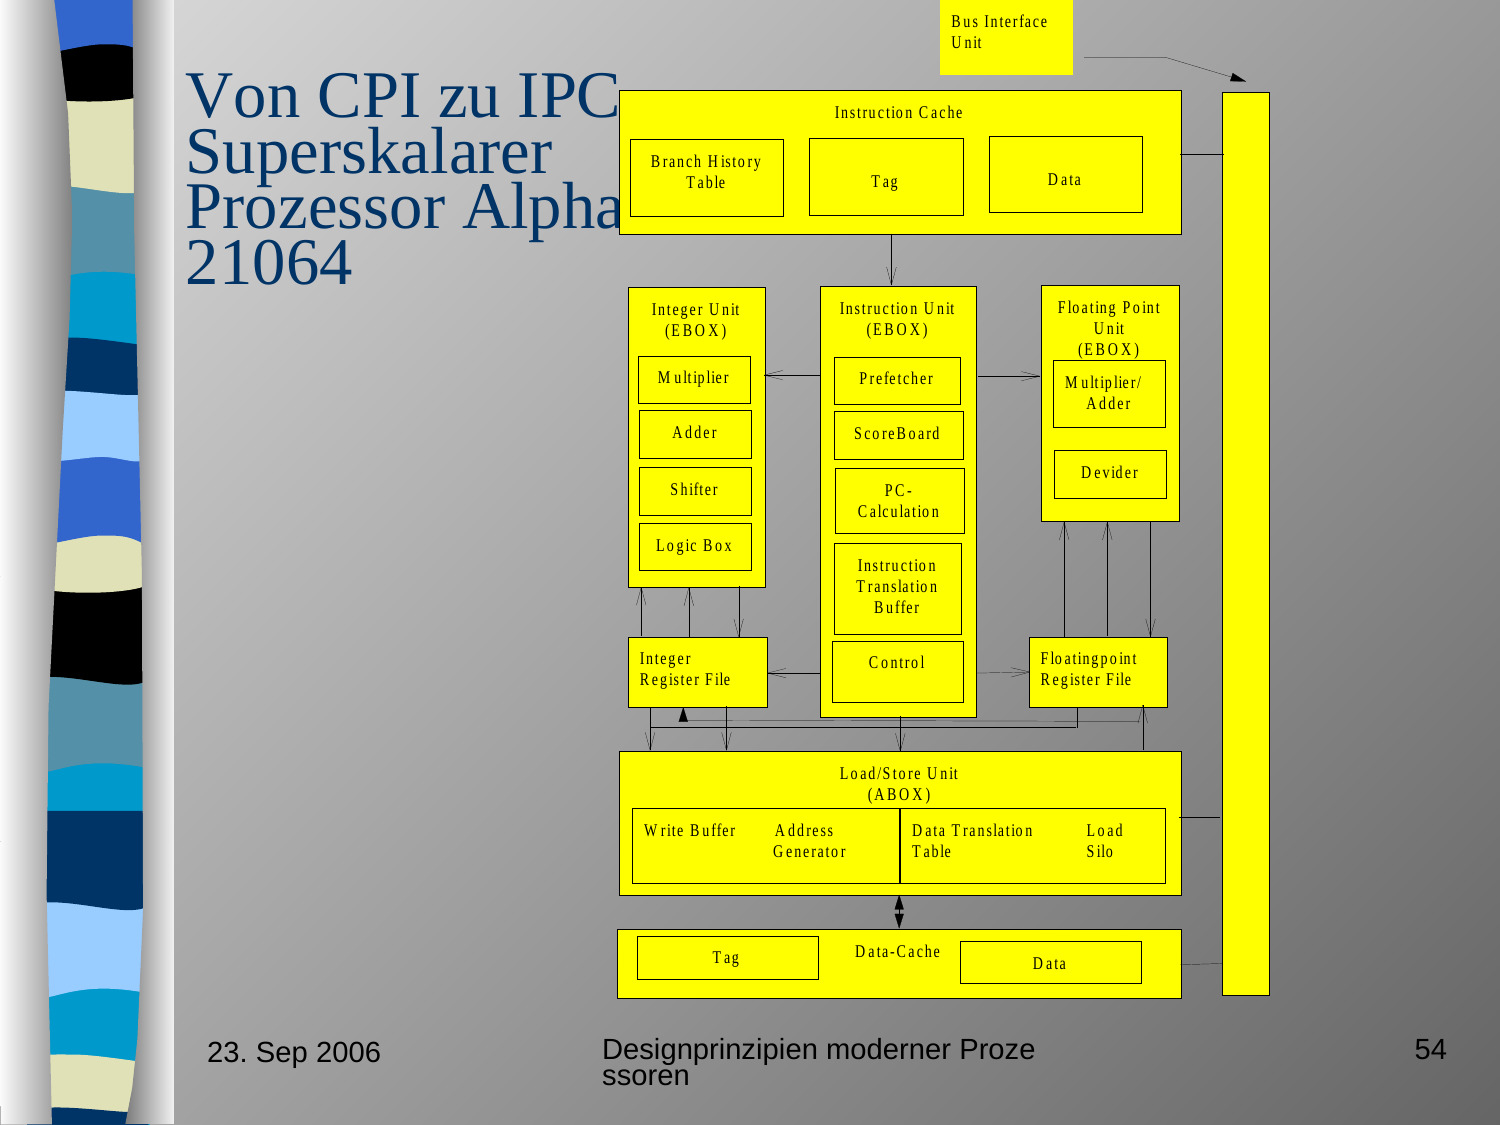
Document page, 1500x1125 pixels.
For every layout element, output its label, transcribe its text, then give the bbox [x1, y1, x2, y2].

chart [616, 0, 1270, 1000]
title Von CPI zu IPC Superskalarer Prozessor Alpha 21064 [171, 19, 616, 350]
